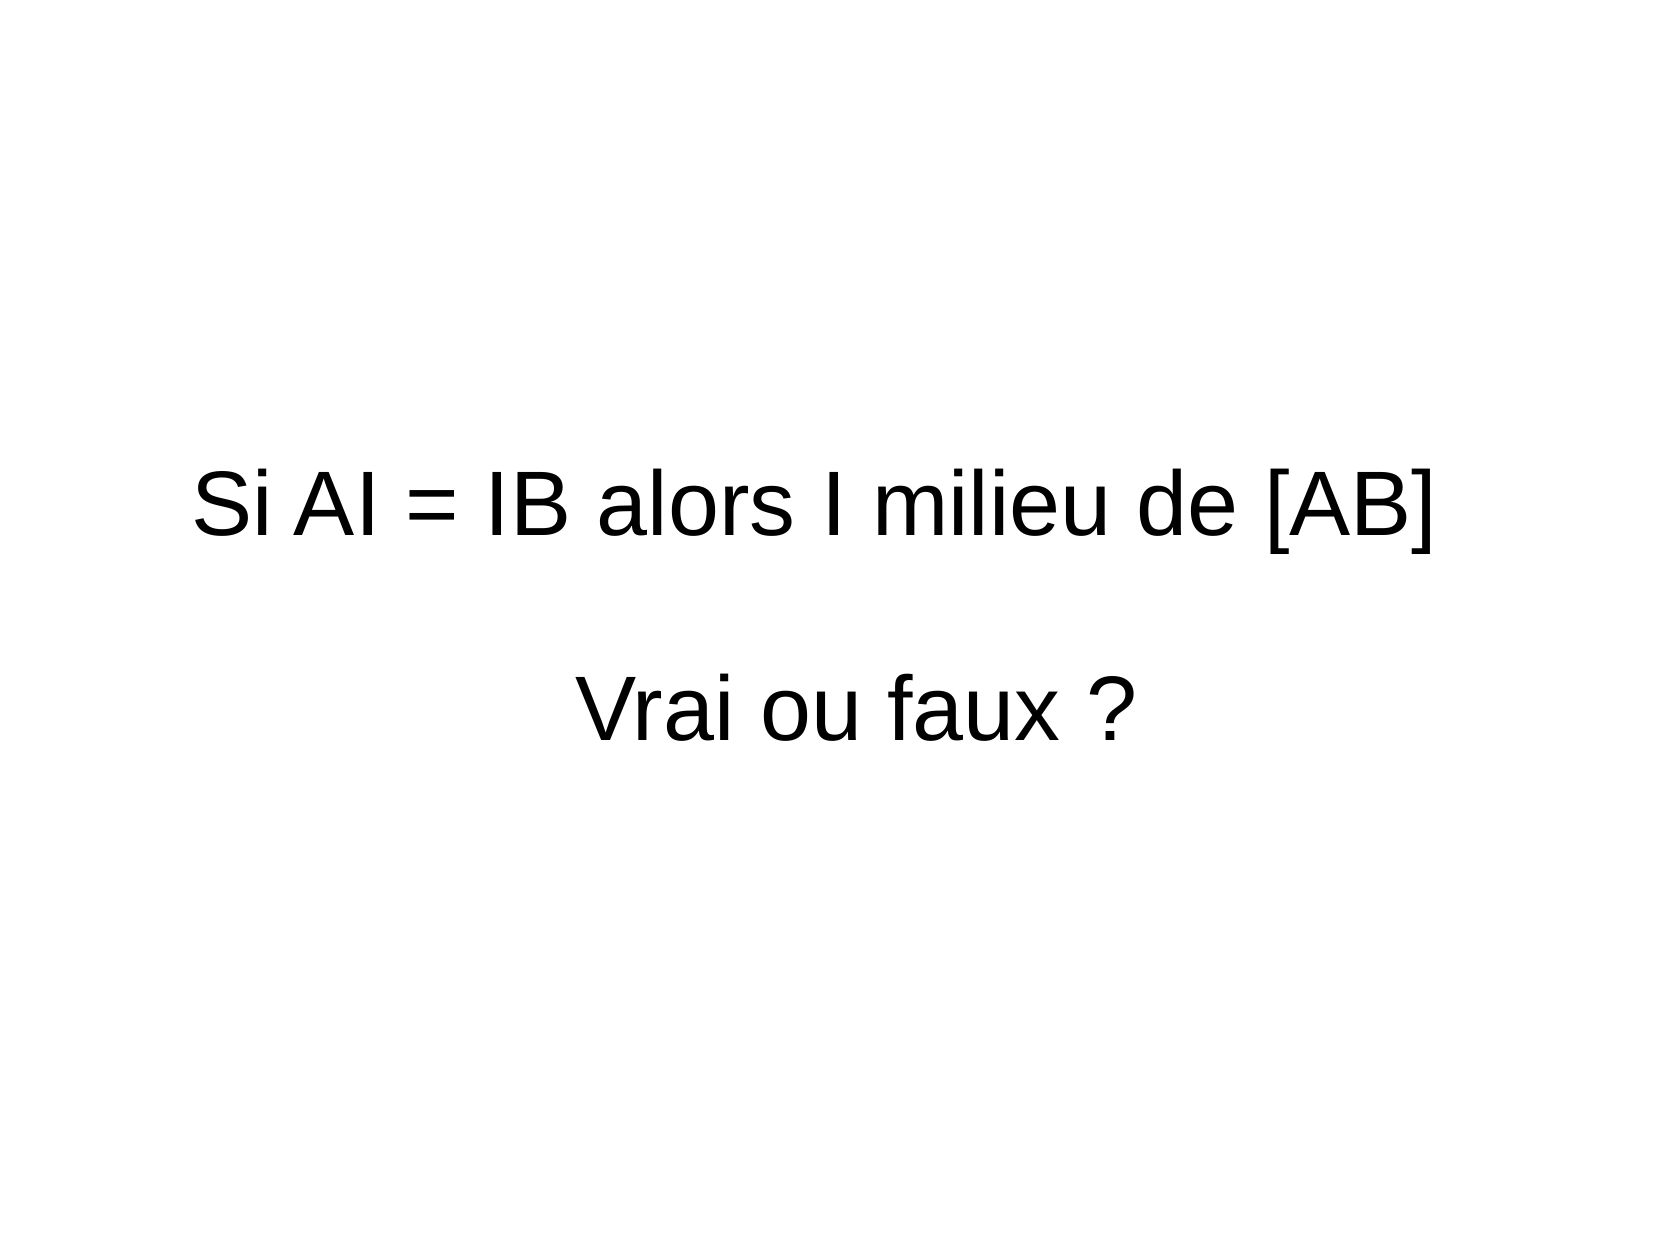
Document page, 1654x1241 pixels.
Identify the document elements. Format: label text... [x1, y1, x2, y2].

text_box Si AI = IB alors I milieu de [AB] Vrai ou faux ? [177, 445, 1536, 768]
